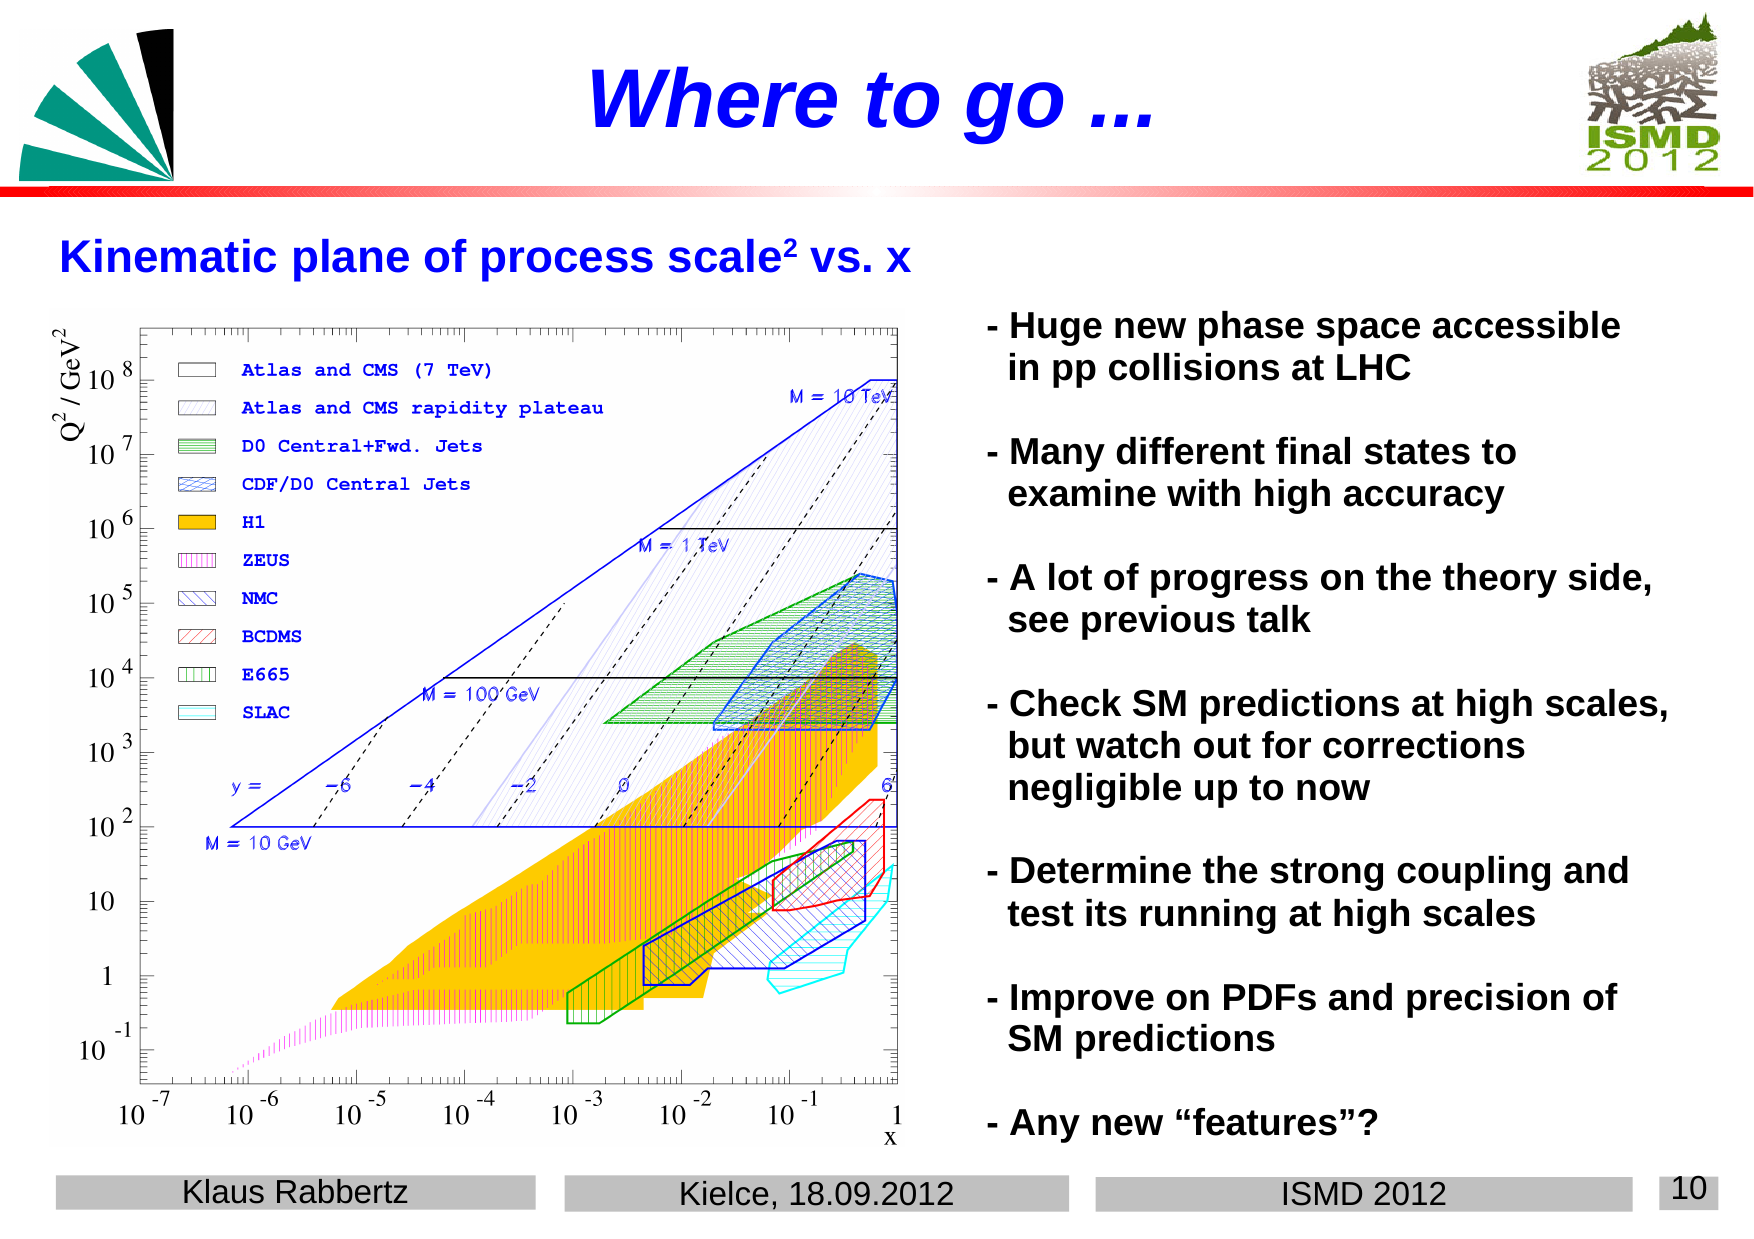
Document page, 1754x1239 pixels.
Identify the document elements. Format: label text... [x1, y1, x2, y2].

picture [19, 29, 174, 183]
picture [49, 308, 905, 1147]
text_box Kinematic plane of process scale2 vs. x [47, 225, 925, 289]
picture [1579, 5, 1727, 177]
title Where to go ... [220, 16, 1525, 182]
text_box - Huge new phase space accessible in pp collisions at LHC - Many different final states to examine with high accuracy - A lot of progress on the theory side, see previous talk - Check SM predictions at high scales, but watch out for corrections negligible up to now - Determine the strong coupling and test its running at high scales - Improve on PDFs and precision of SM predictions - Any new “features”? [974, 298, 1682, 1150]
